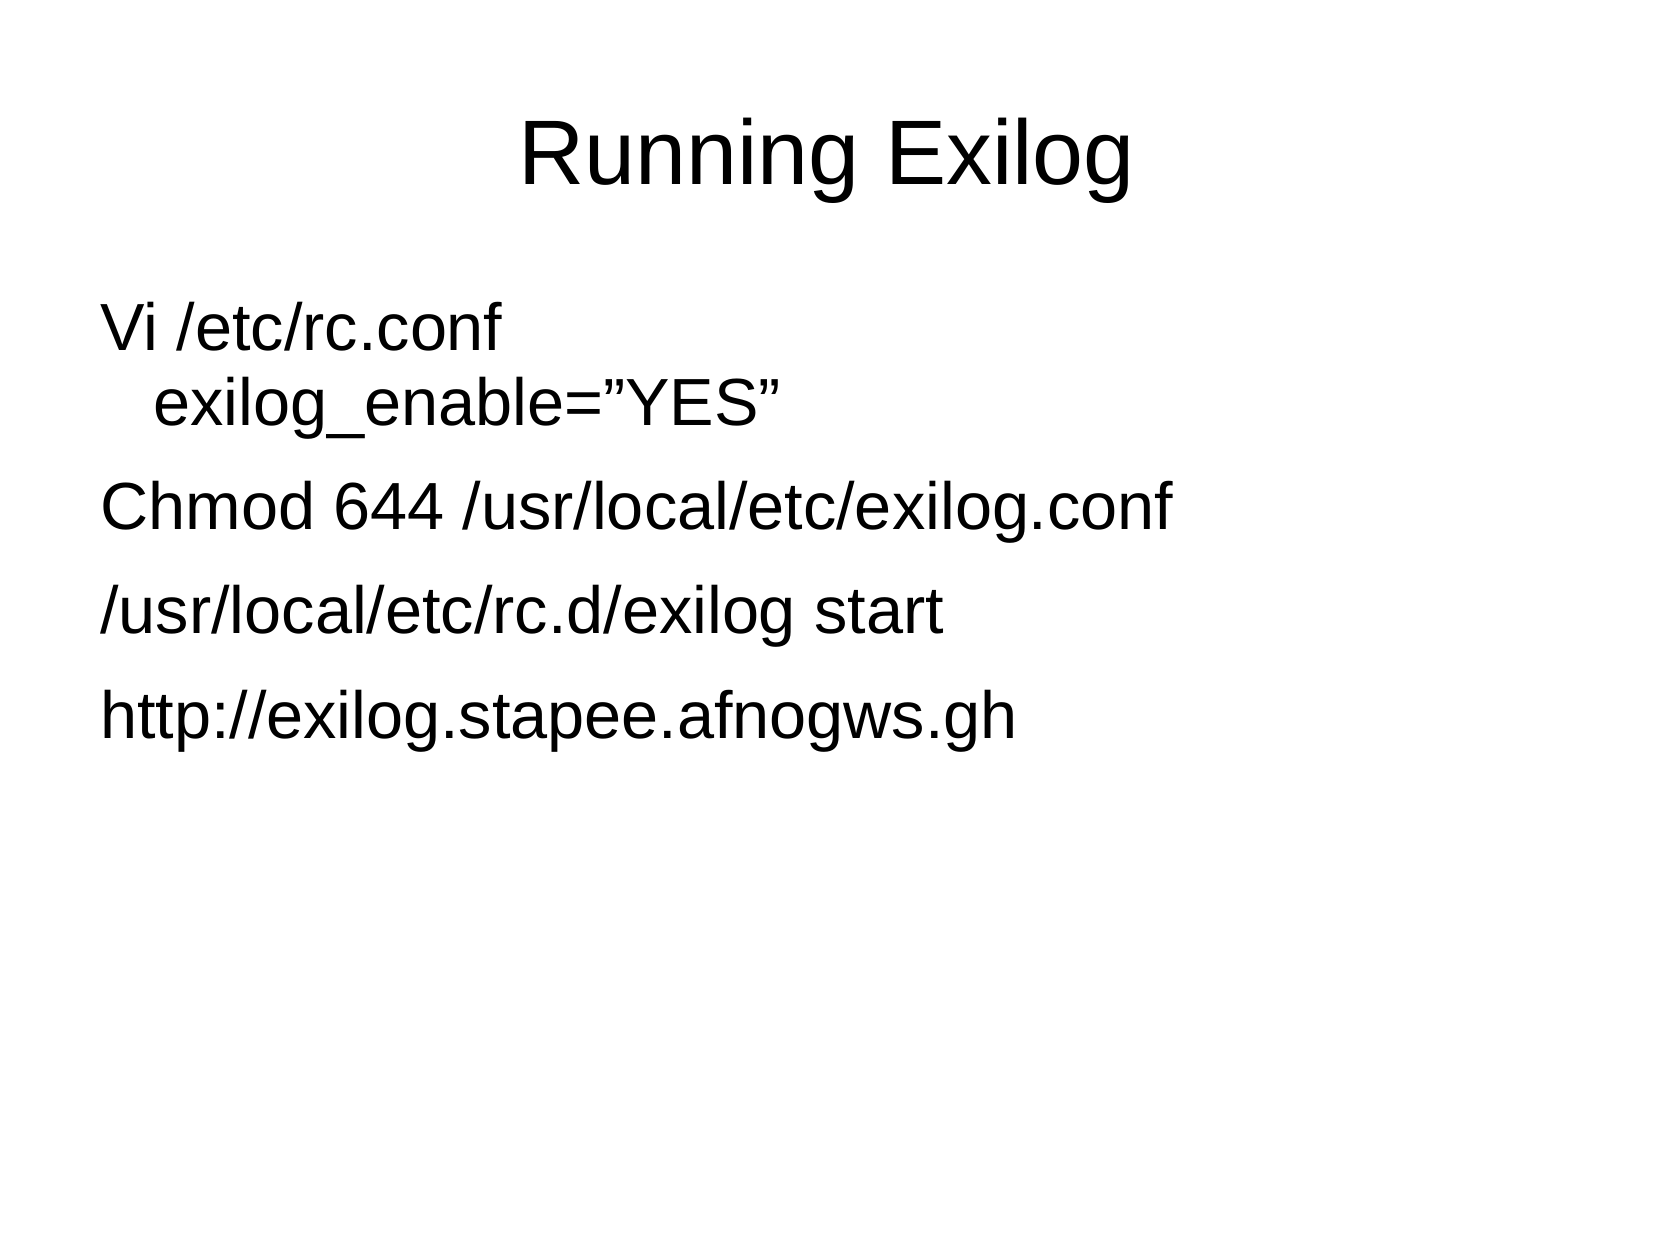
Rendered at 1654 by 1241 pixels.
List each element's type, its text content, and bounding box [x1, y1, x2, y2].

title Running Exilog [82, 49, 1571, 257]
list Vi /etc/rc.conf exilog_enable=”YES” Chmod 644 /usr/local/etc/exilog.conf /usr/local/etc/rc.d/exilog start http://exilog.stapee.afnogws.gh [82, 290, 1571, 1109]
